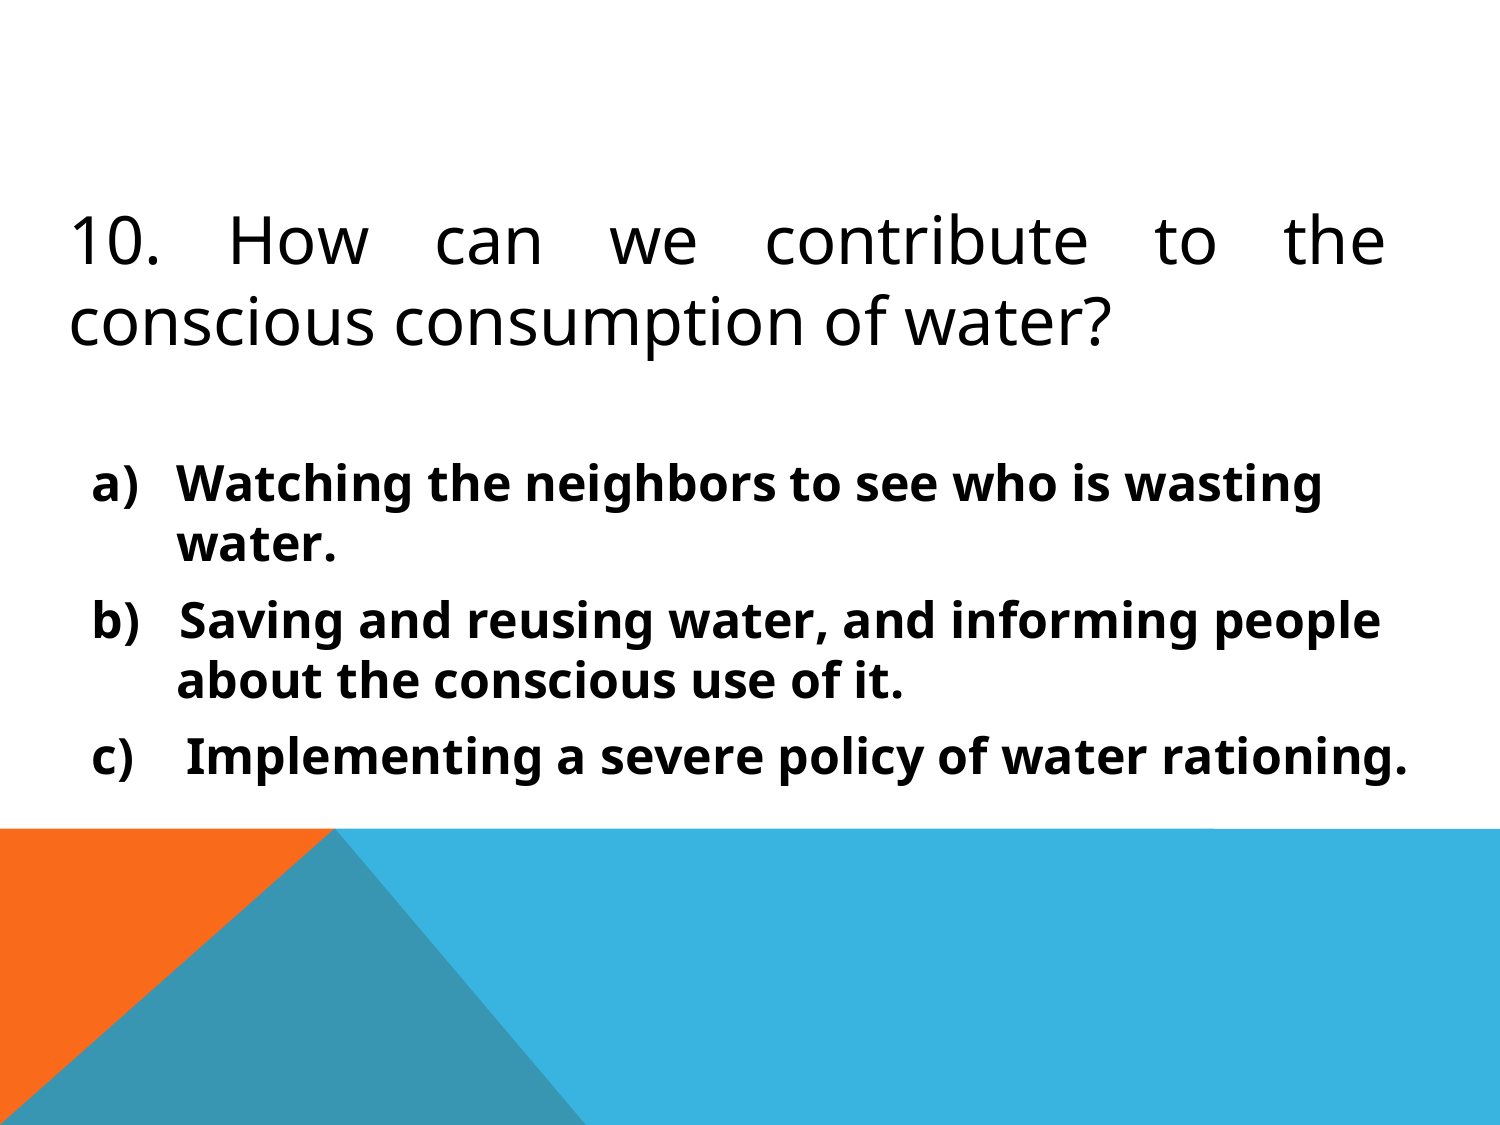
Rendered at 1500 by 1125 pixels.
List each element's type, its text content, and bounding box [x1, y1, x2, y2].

title 10. How can we contribute to the conscious consumption of water? [53, 184, 1404, 373]
list Watching the neighbors to see who is wasting water. b) Saving and reusing water, and informing people about the conscious use of it. c) Implementing a severe policy of water rationing. [76, 444, 1427, 1029]
